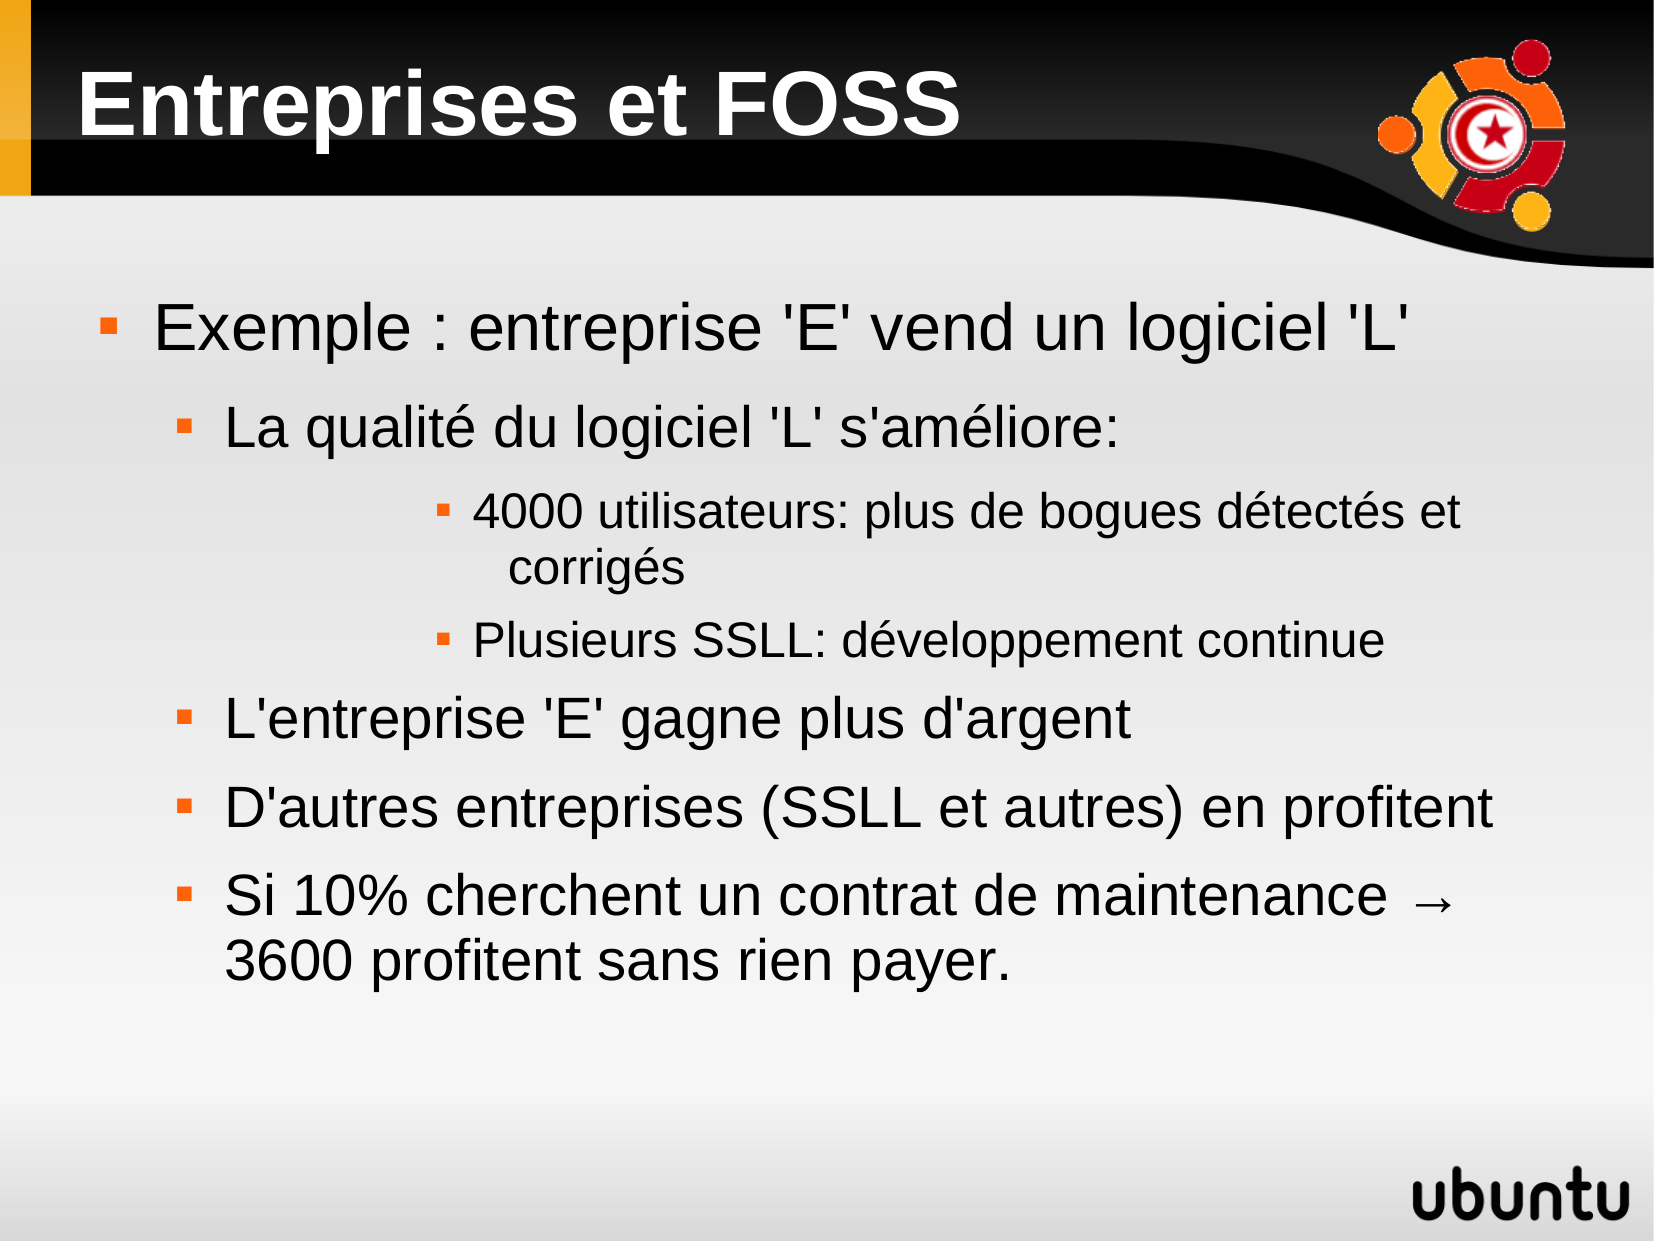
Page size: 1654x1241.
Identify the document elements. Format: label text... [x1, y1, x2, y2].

picture [0, 0, 1654, 1241]
list Exemple : entreprise 'E' vend un logiciel 'L' La qualité du logiciel 'L' s'améliore: 4000 utilisateurs: plus de bogues détectés et corrigés Plusieurs SSLL: développement continue L'entreprise 'E' gagne plus d'argent D'autres entreprises (SSLL et autres) en profitent Si 10% cherchent un contrat de maintenance → 3600 profitent sans rien payer. [82, 290, 1571, 1094]
title Entreprises et FOSS [76, 7, 1565, 200]
